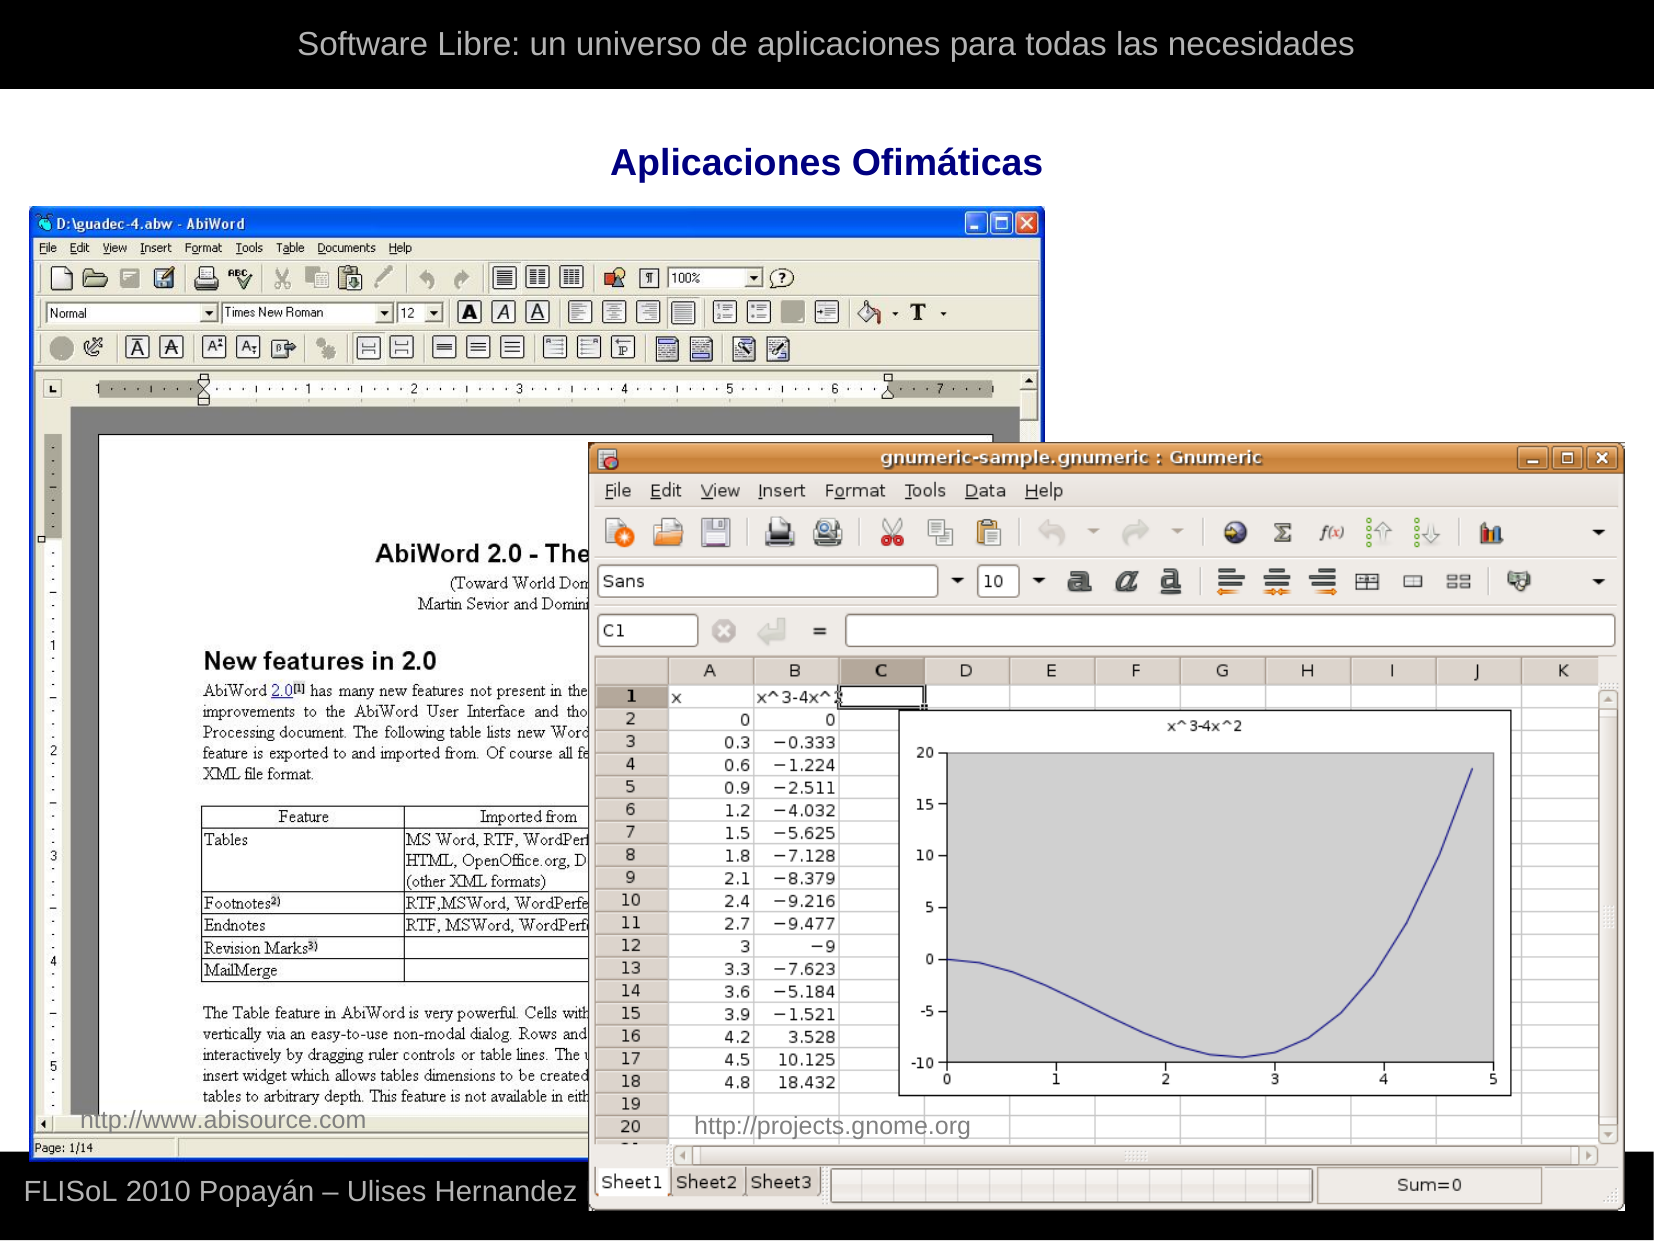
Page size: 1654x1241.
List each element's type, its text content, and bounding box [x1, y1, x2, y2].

text_box http://www.abisource.com [65, 1098, 382, 1142]
title Aplicaciones Ofimáticas [82, 125, 1571, 200]
text_box http://projects.gnome.org [679, 1103, 987, 1147]
picture [29, 206, 1625, 1211]
